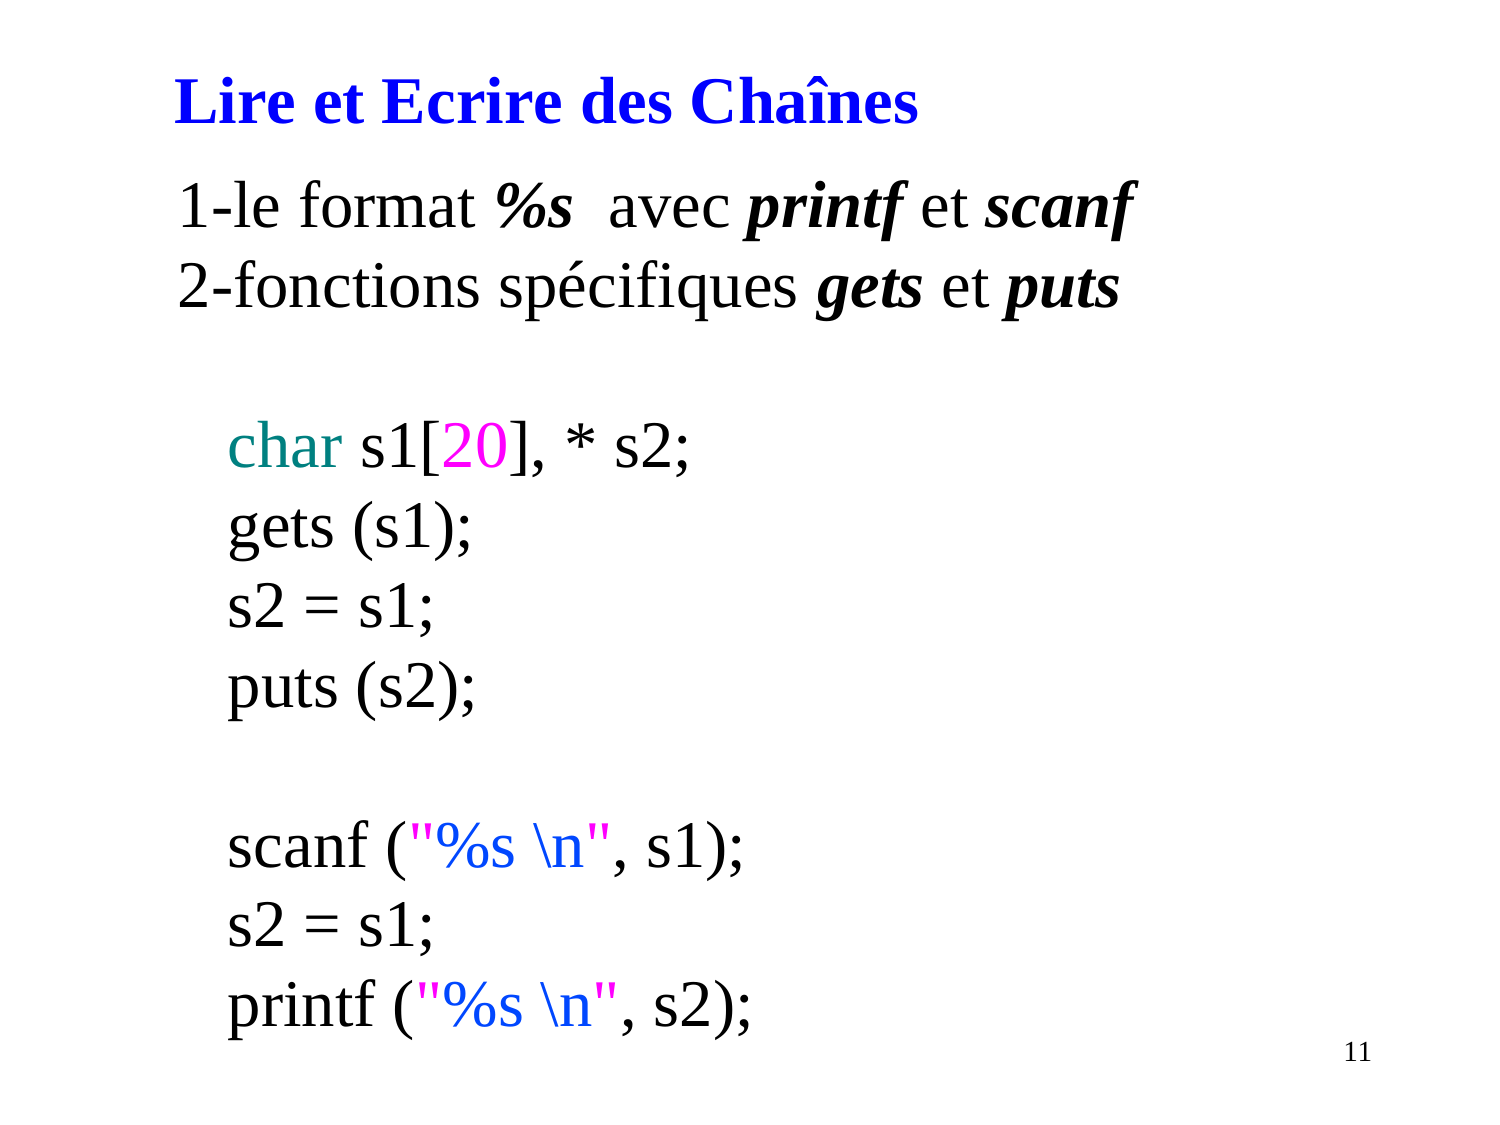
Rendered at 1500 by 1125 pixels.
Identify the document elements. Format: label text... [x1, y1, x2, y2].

text_box 1-le format %s avec printf et scanf 2-fonctions spécifiques gets et puts char s1[20], * s2; gets (s1); s2 = s1; puts (s2); scanf ("%s \n", s1); s2 = s1; printf ("%s \n", s2); [162, 152, 1149, 1048]
text_box Lire et Ecrire des Chaînes [159, 49, 936, 145]
